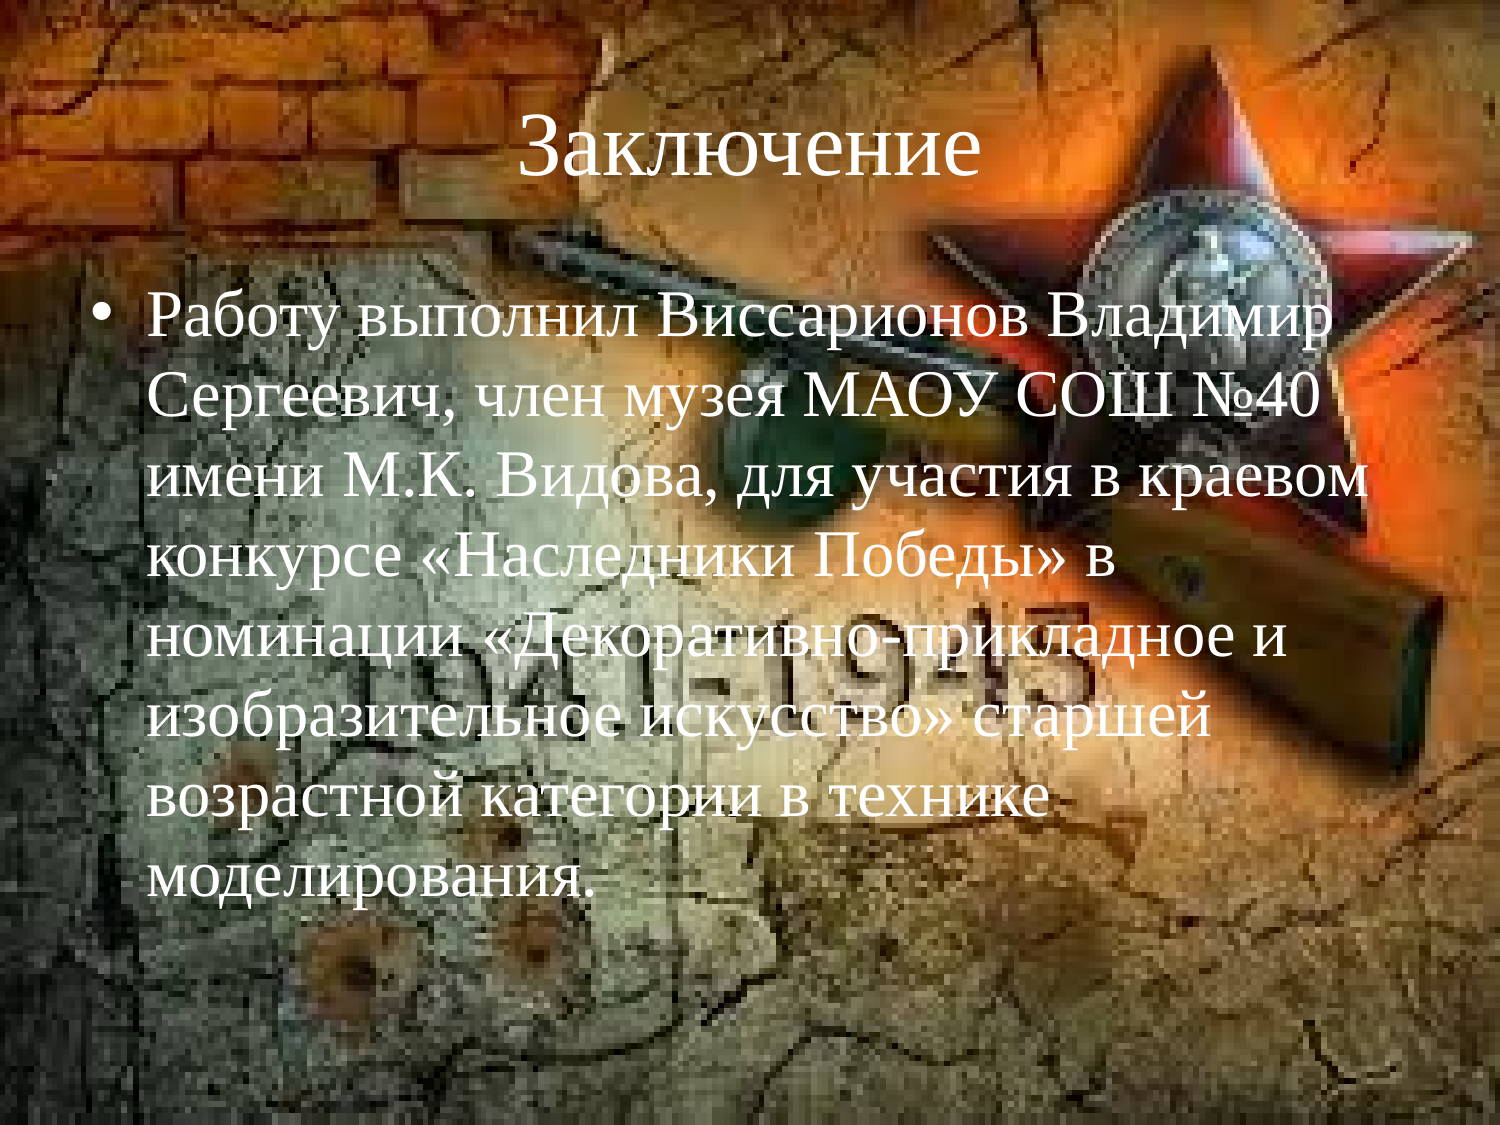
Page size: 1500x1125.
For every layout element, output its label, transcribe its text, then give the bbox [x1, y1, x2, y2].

list Работу выполнил Виссарионов Владимир Сергеевич, член музея МАОУ СОШ №40 имени М.К. Видова, для участия в краевом конкурсе «Наследники Победы» в номинации «Декоративно-прикладное и изобразительное искусство» старшей возрастной категории в технике моделирования. [75, 262, 1425, 1005]
picture [0, 0, 1500, 1125]
title Заключение [75, 45, 1425, 233]
